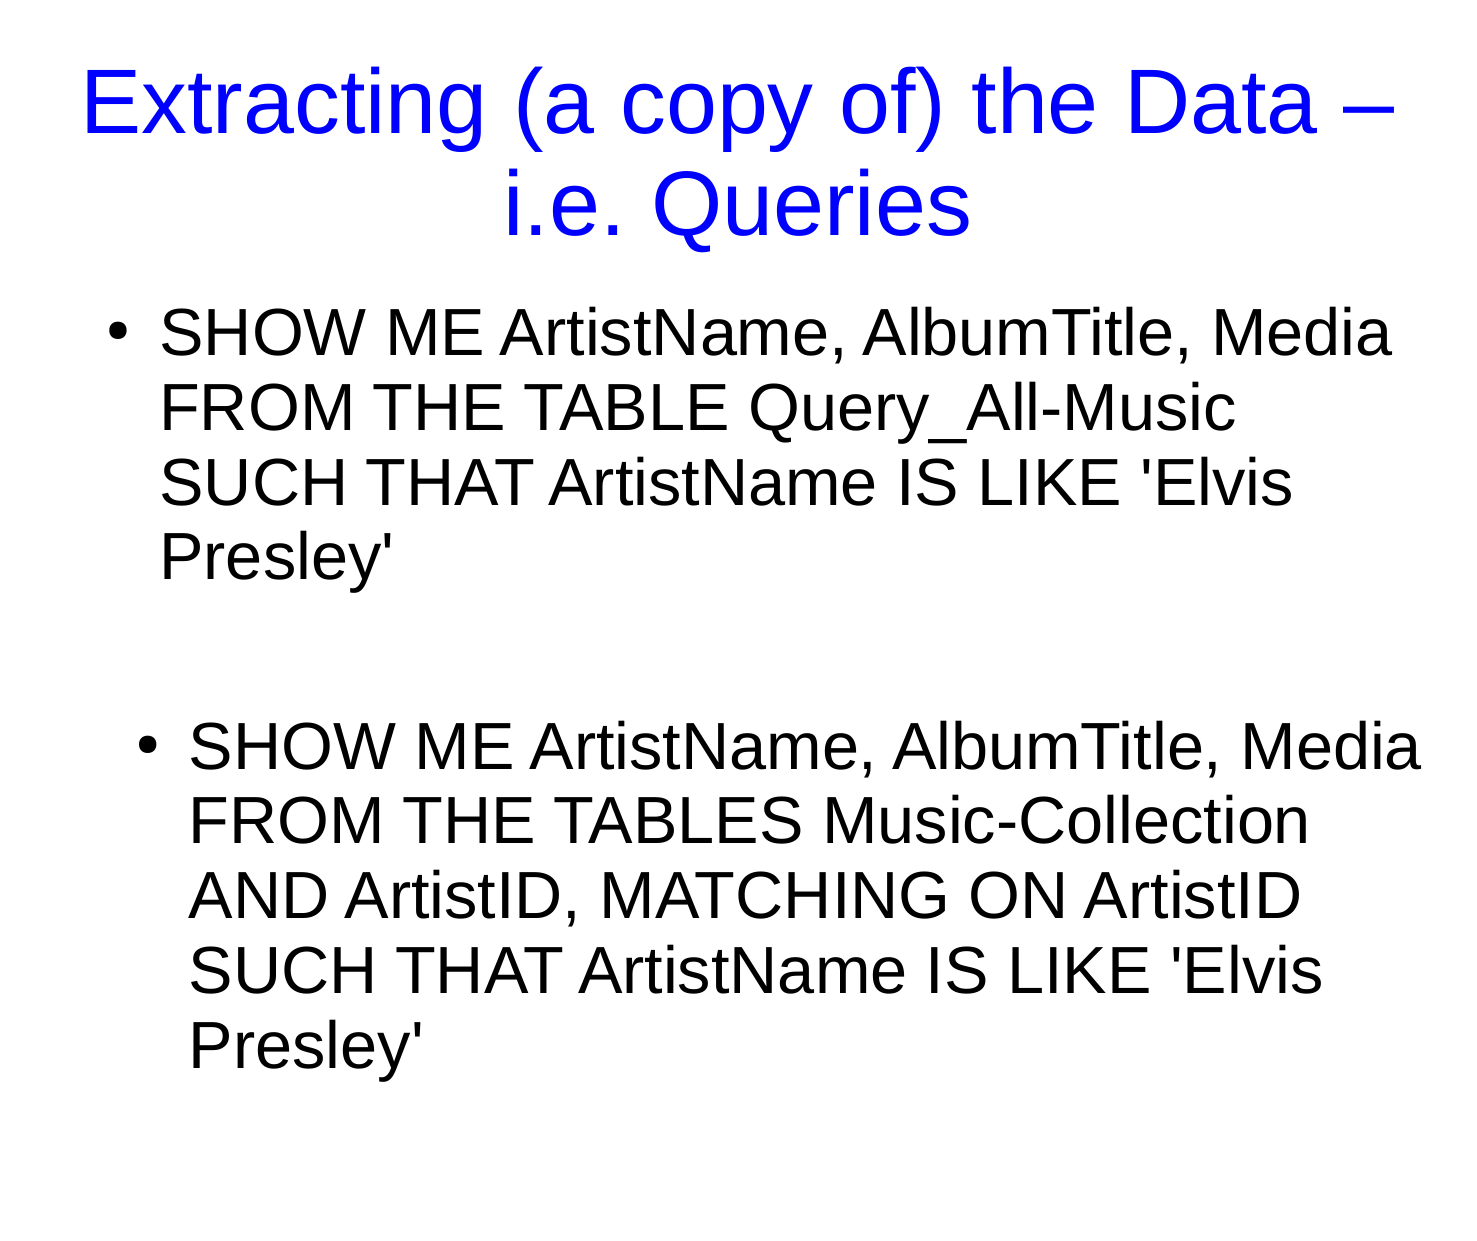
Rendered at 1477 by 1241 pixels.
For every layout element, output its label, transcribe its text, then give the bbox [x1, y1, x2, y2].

list SHOW ME ArtistName, AlbumTitle, Media FROM THE TABLES Music-Collection AND ArtistID, MATCHING ON ArtistID SUCH THAT ArtistName IS LIKE 'Elvis Presley' [118, 708, 1447, 1123]
title Extracting (a copy of) the Data – i.e. Queries [73, 49, 1403, 257]
list SHOW ME ArtistName, AlbumTitle, Media FROM THE TABLE Query_All-Music SUCH THAT ArtistName IS LIKE 'Elvis Presley' [88, 295, 1418, 591]
